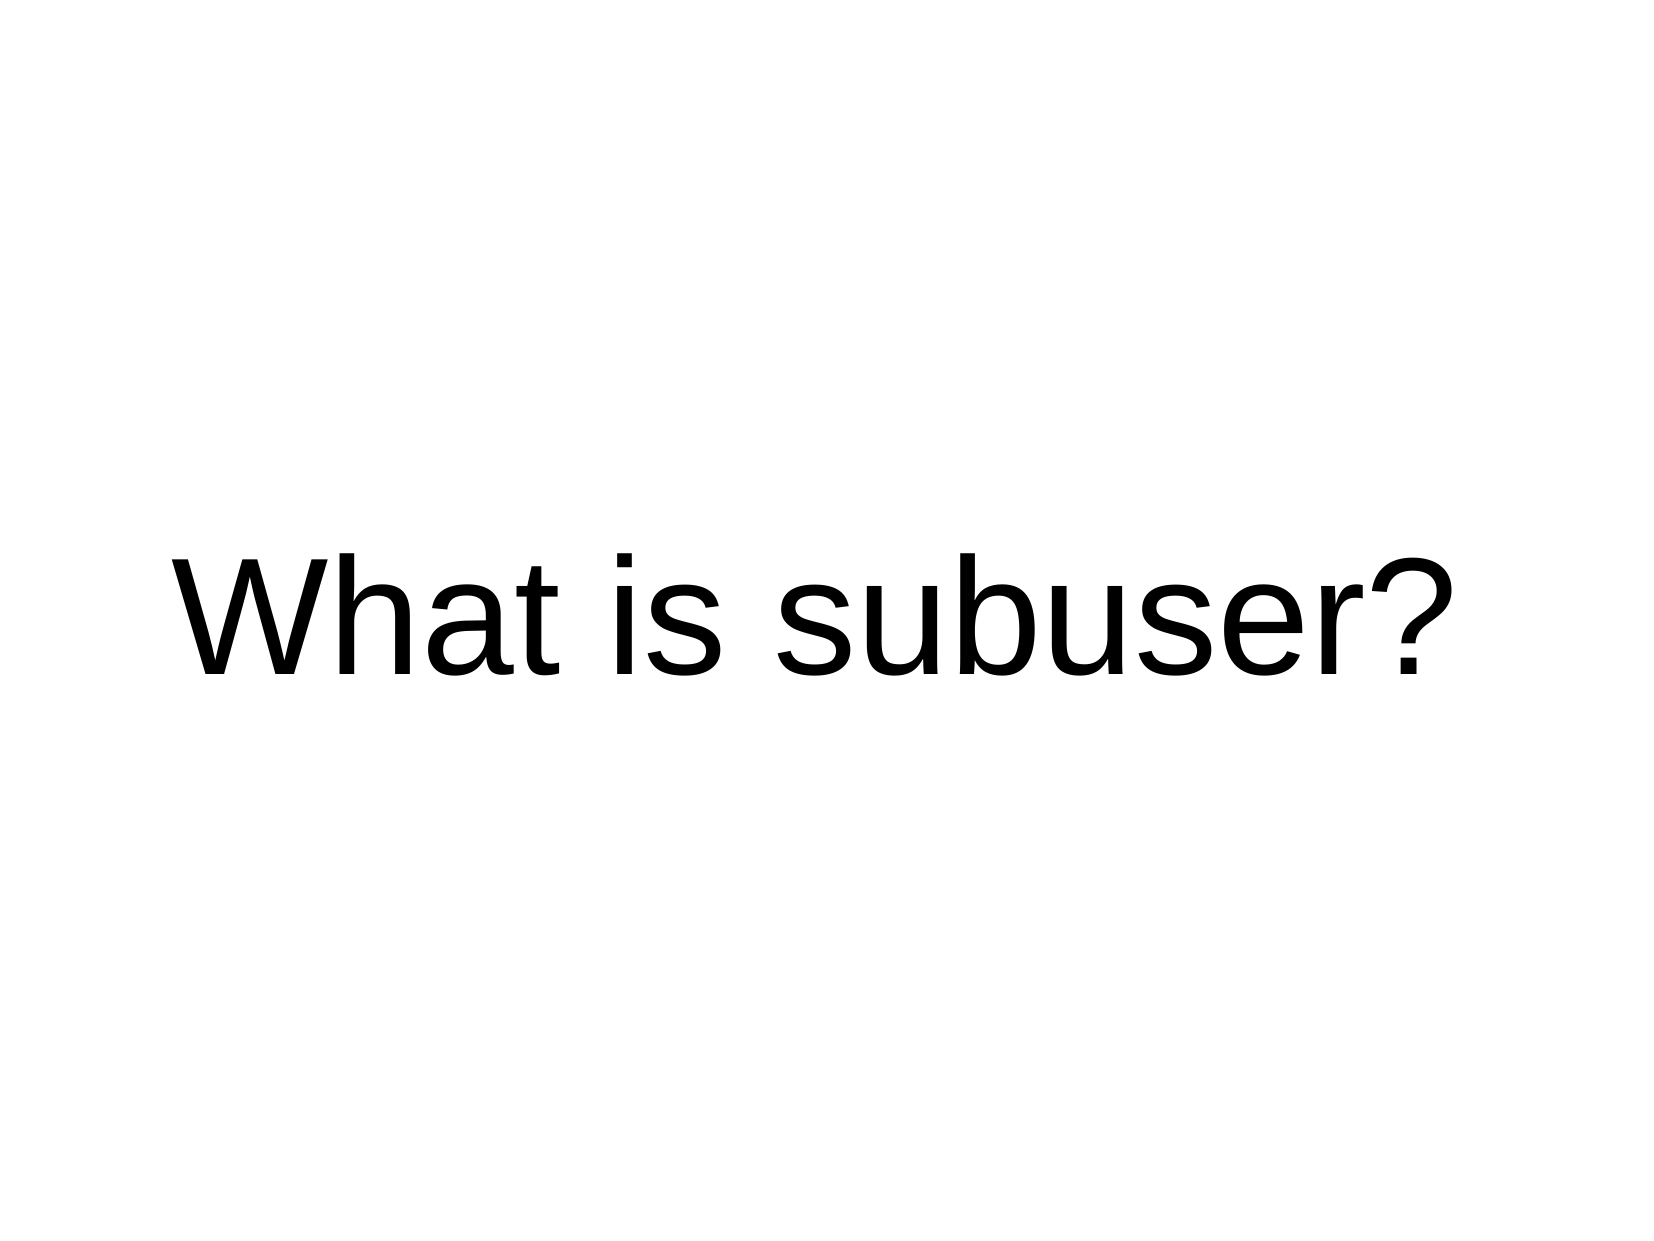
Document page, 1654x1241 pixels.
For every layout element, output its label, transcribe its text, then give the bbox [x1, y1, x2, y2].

title What is subuser? [71, 512, 1561, 721]
